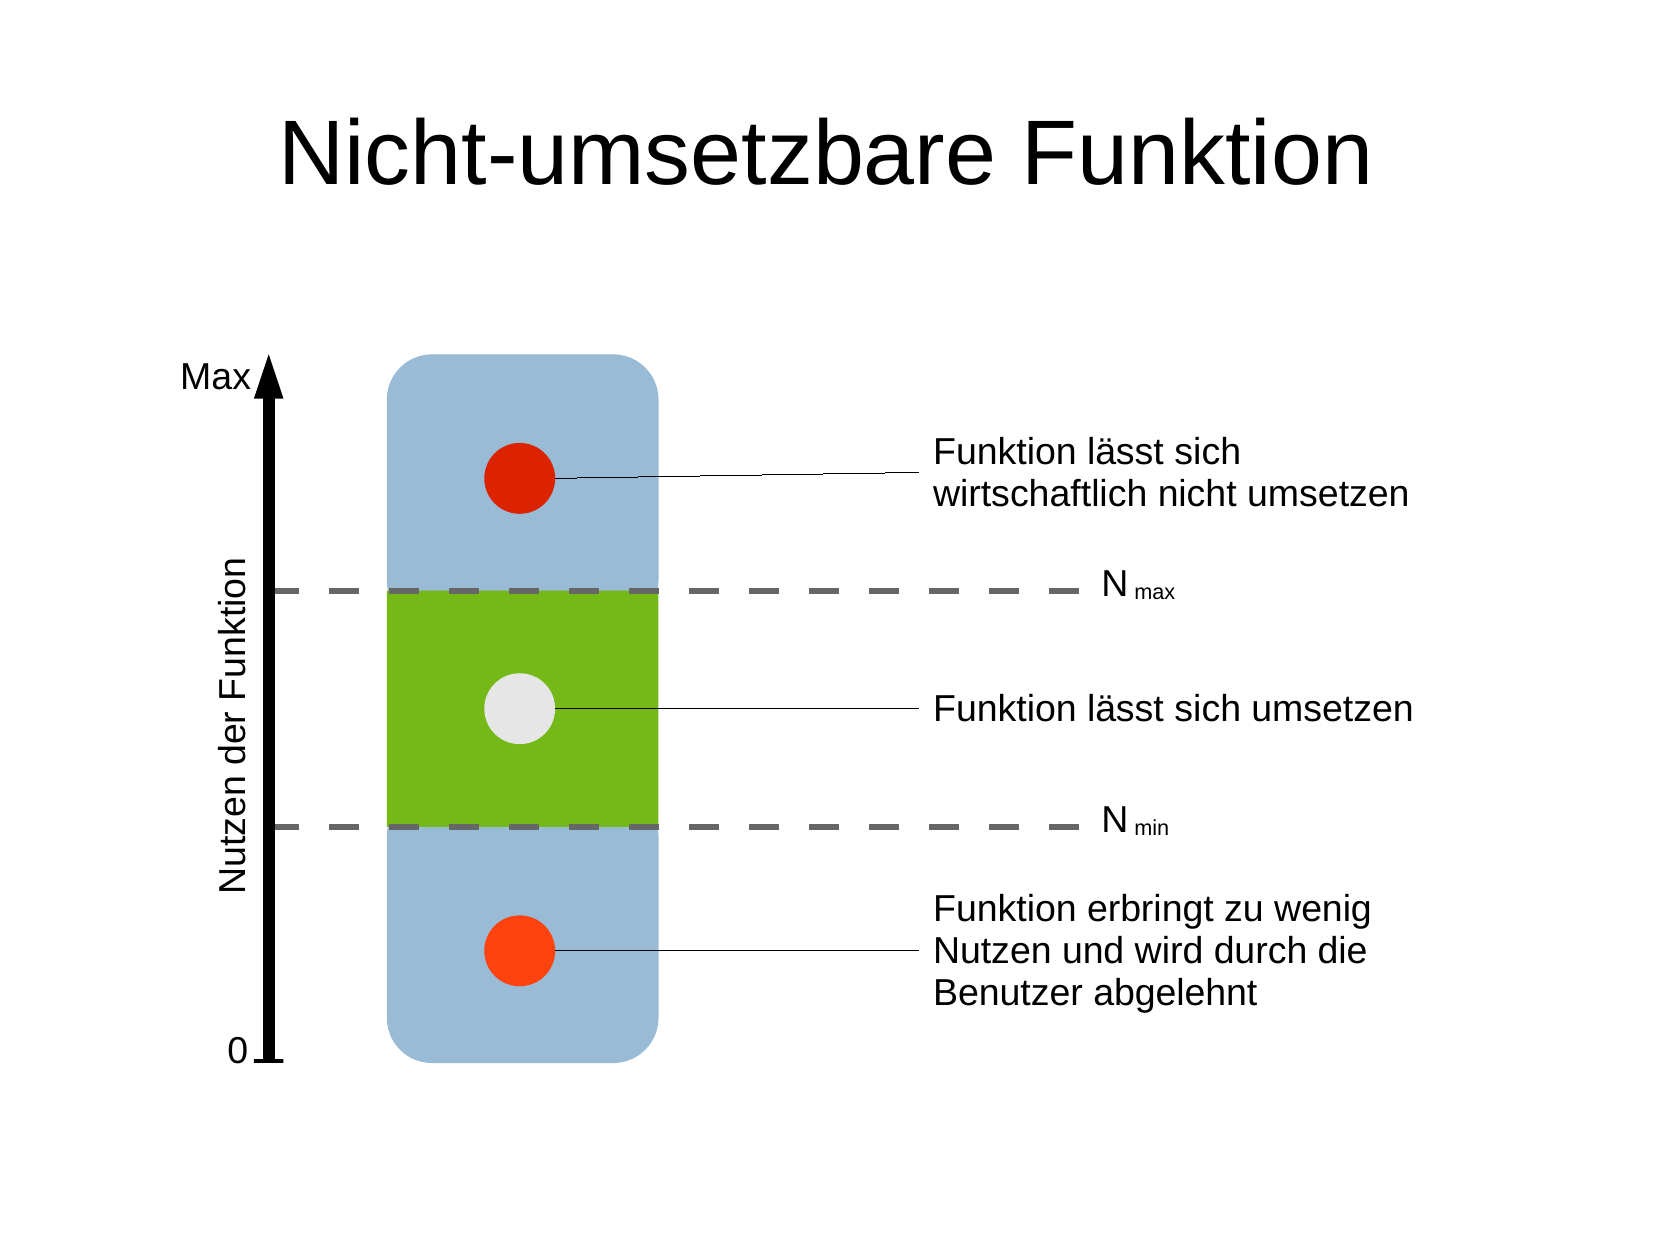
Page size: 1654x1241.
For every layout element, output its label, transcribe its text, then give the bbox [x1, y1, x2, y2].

text_box [386, 354, 659, 1064]
text_box 0 [212, 1021, 264, 1079]
text_box Nutzen der Funktion [203, 507, 261, 910]
text_box N min [1086, 791, 1185, 861]
text_box Max [165, 348, 266, 406]
text_box Funktion lässt sich wirtschaftlich nicht umsetzen [918, 395, 1450, 550]
text_box N max [1086, 555, 1191, 625]
title Nicht-umsetzbare Funktion [82, 49, 1571, 257]
text_box Funktion lässt sich umsetzen [918, 631, 1450, 786]
text_box Funktion erbringt zu wenig Nutzen und wird durch die Benutzer abgelehnt [918, 874, 1450, 1028]
